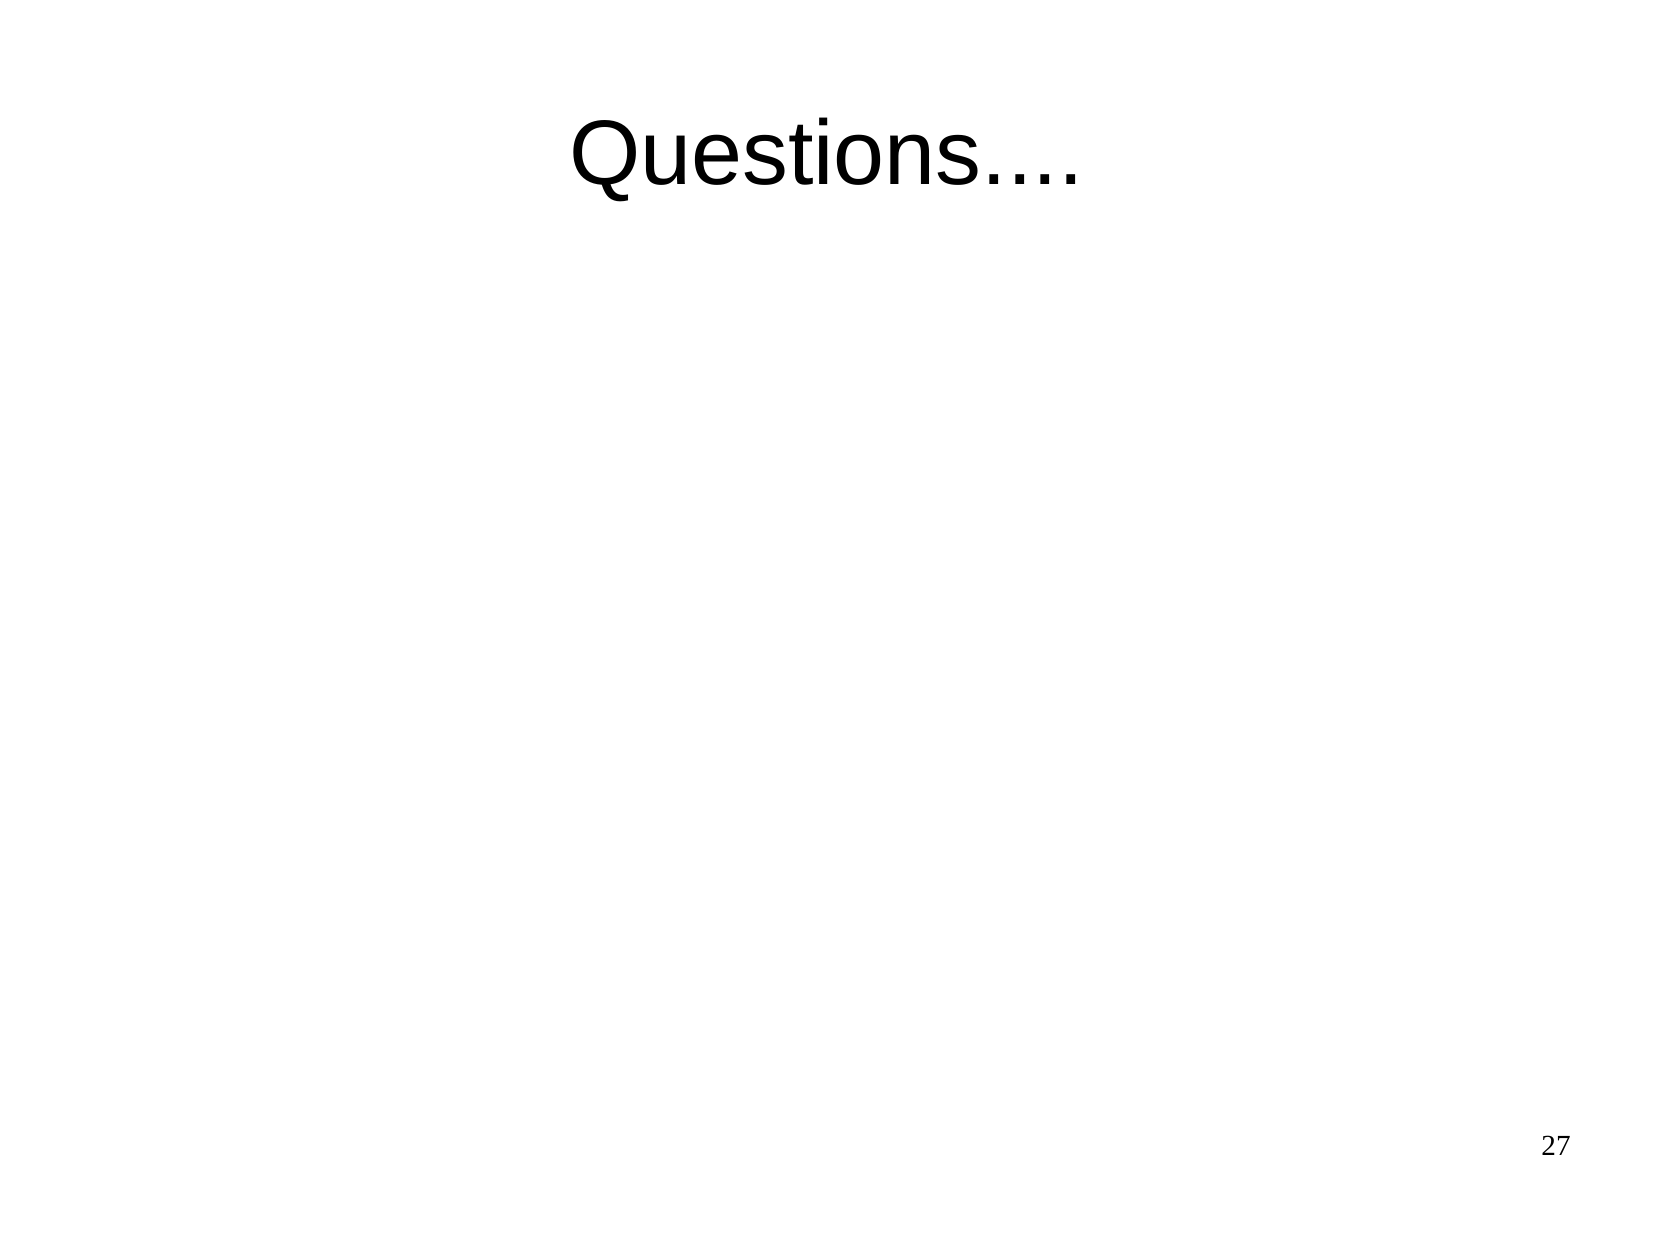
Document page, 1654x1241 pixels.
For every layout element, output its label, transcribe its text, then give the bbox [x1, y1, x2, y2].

title Questions.... [82, 49, 1571, 257]
